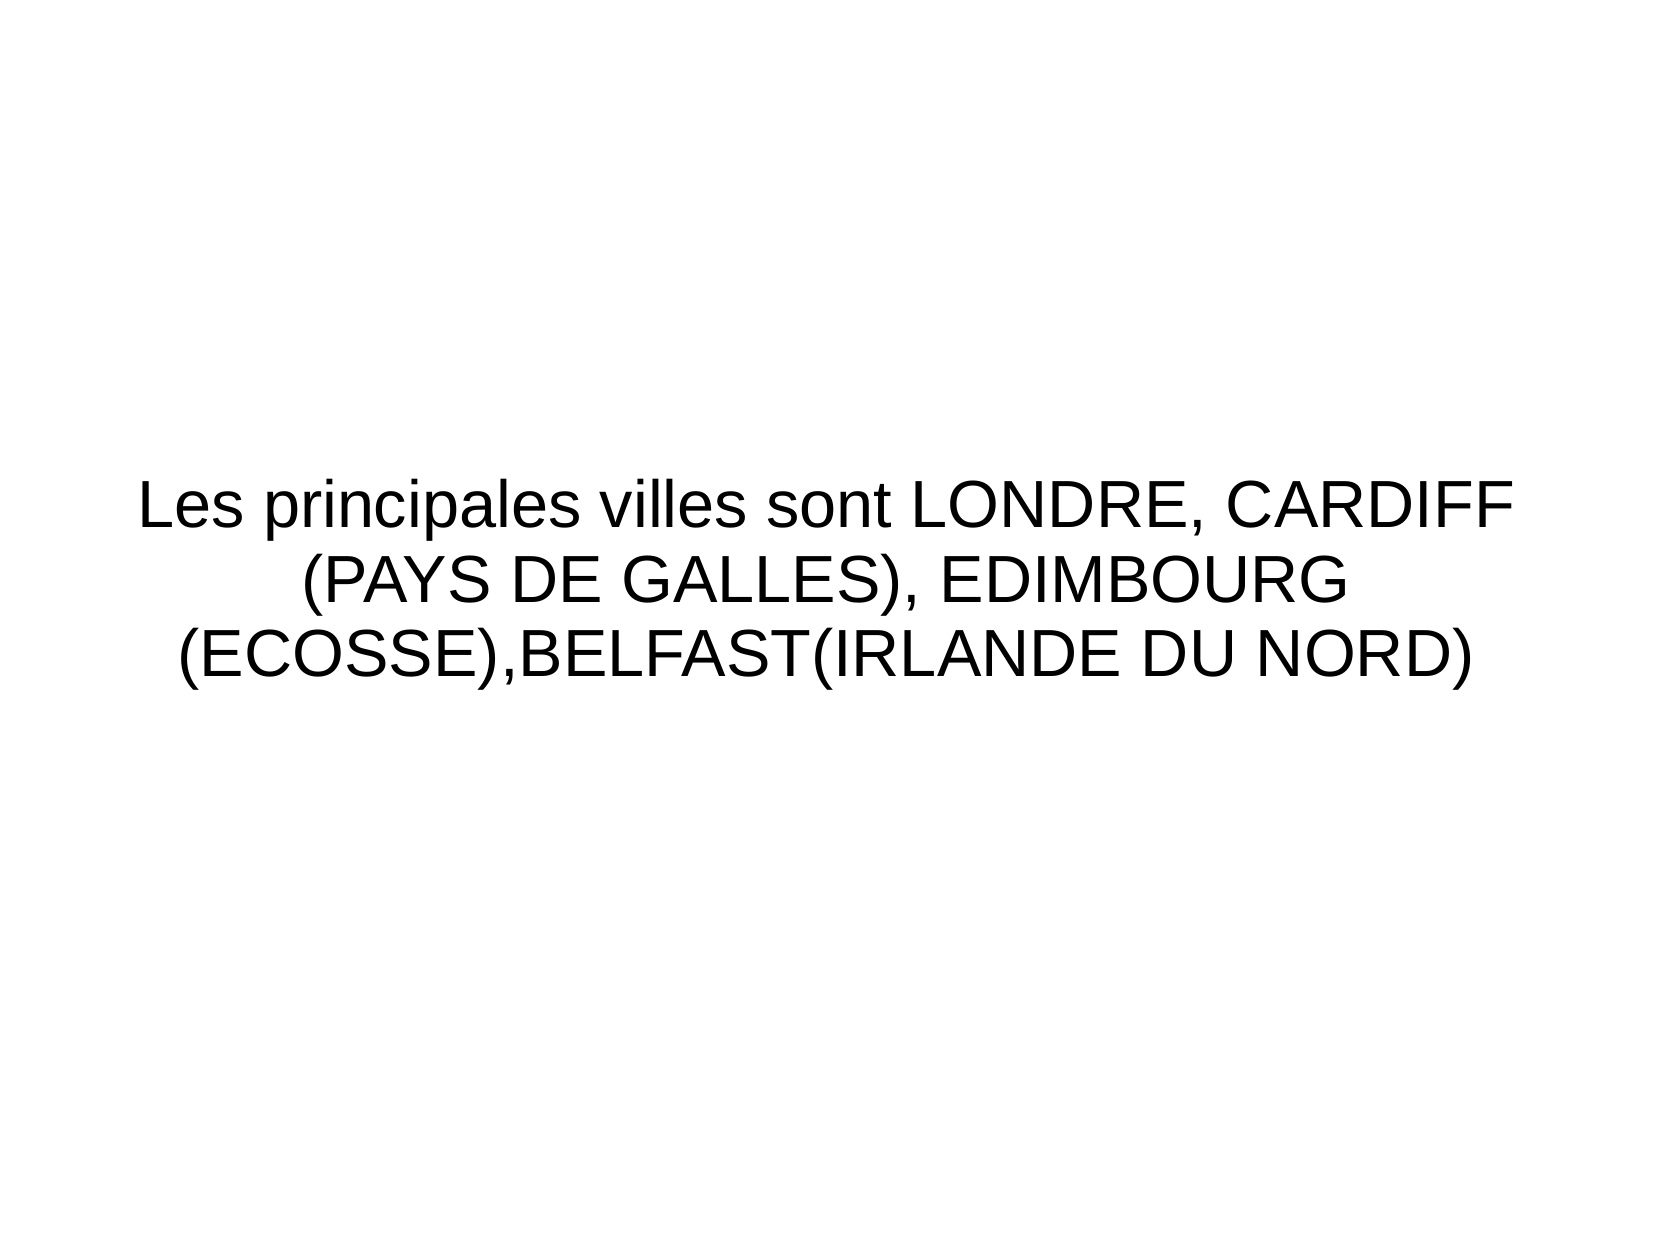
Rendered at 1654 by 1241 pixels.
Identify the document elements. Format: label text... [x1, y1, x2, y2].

subtitle Les principales villes sont LONDRE, CARDIFF (PAYS DE GALLES), EDIMBOURG (ECOSSE),BELFAST(IRLANDE DU NORD) [82, 49, 1571, 1109]
